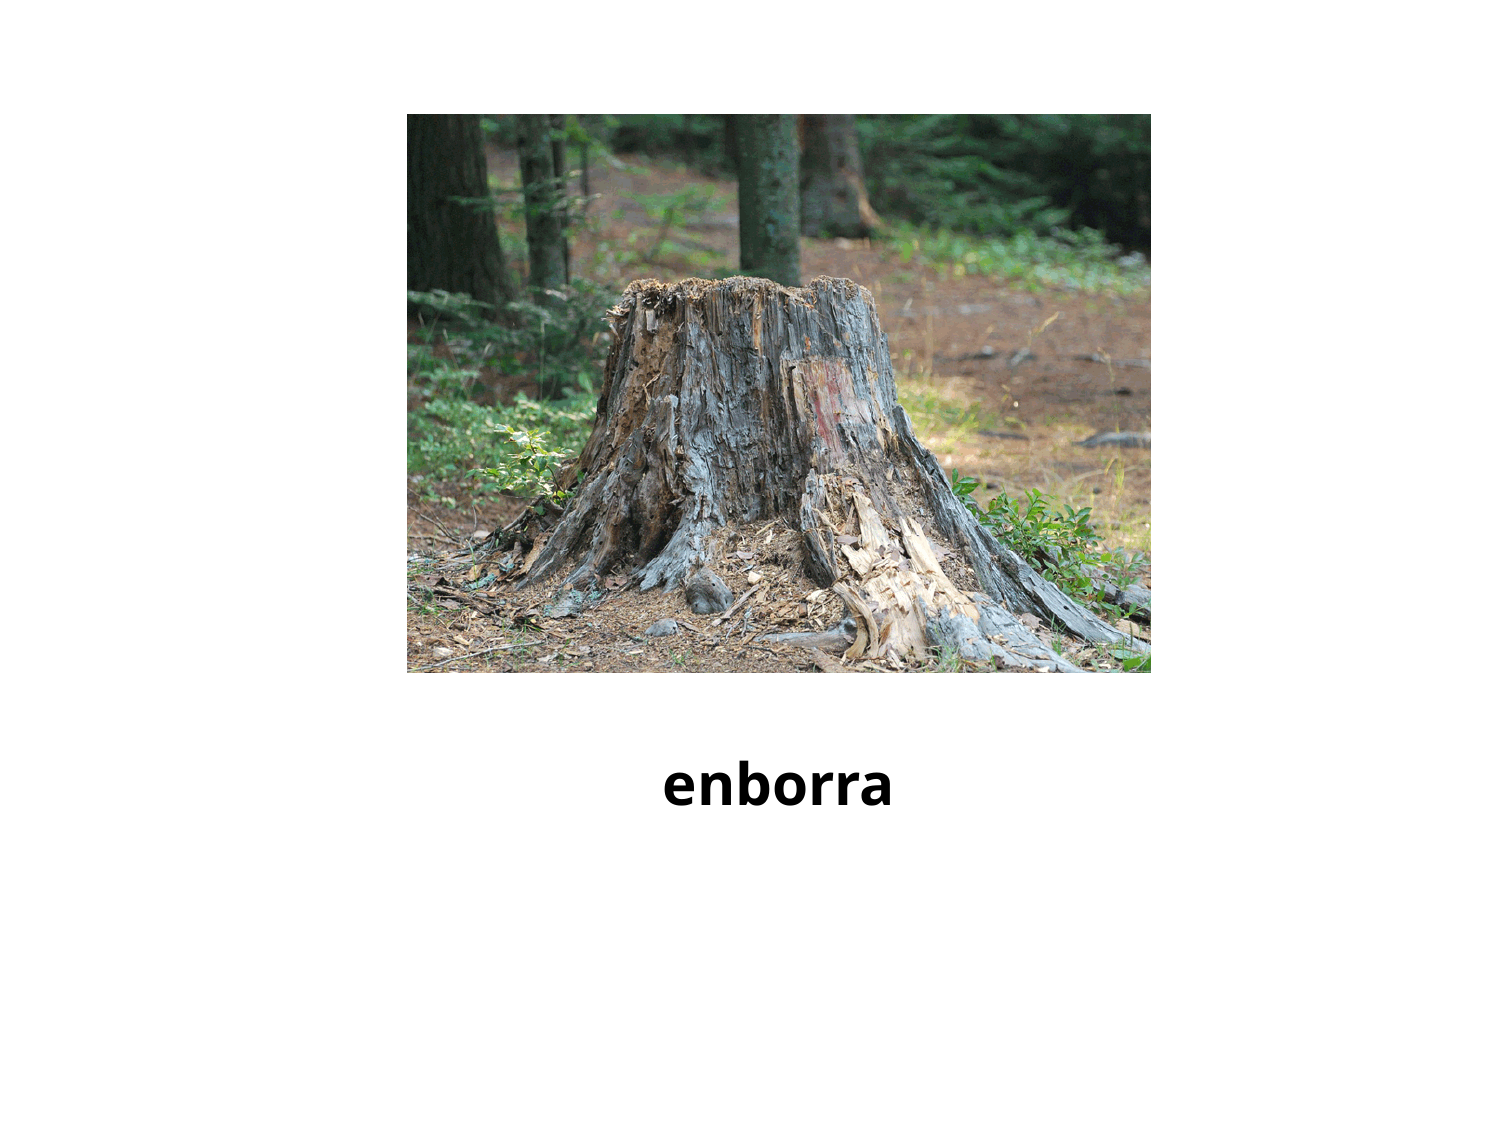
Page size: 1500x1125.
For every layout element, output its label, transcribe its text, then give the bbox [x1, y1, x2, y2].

text_box enborra [407, 739, 1151, 825]
picture [407, 114, 1151, 673]
